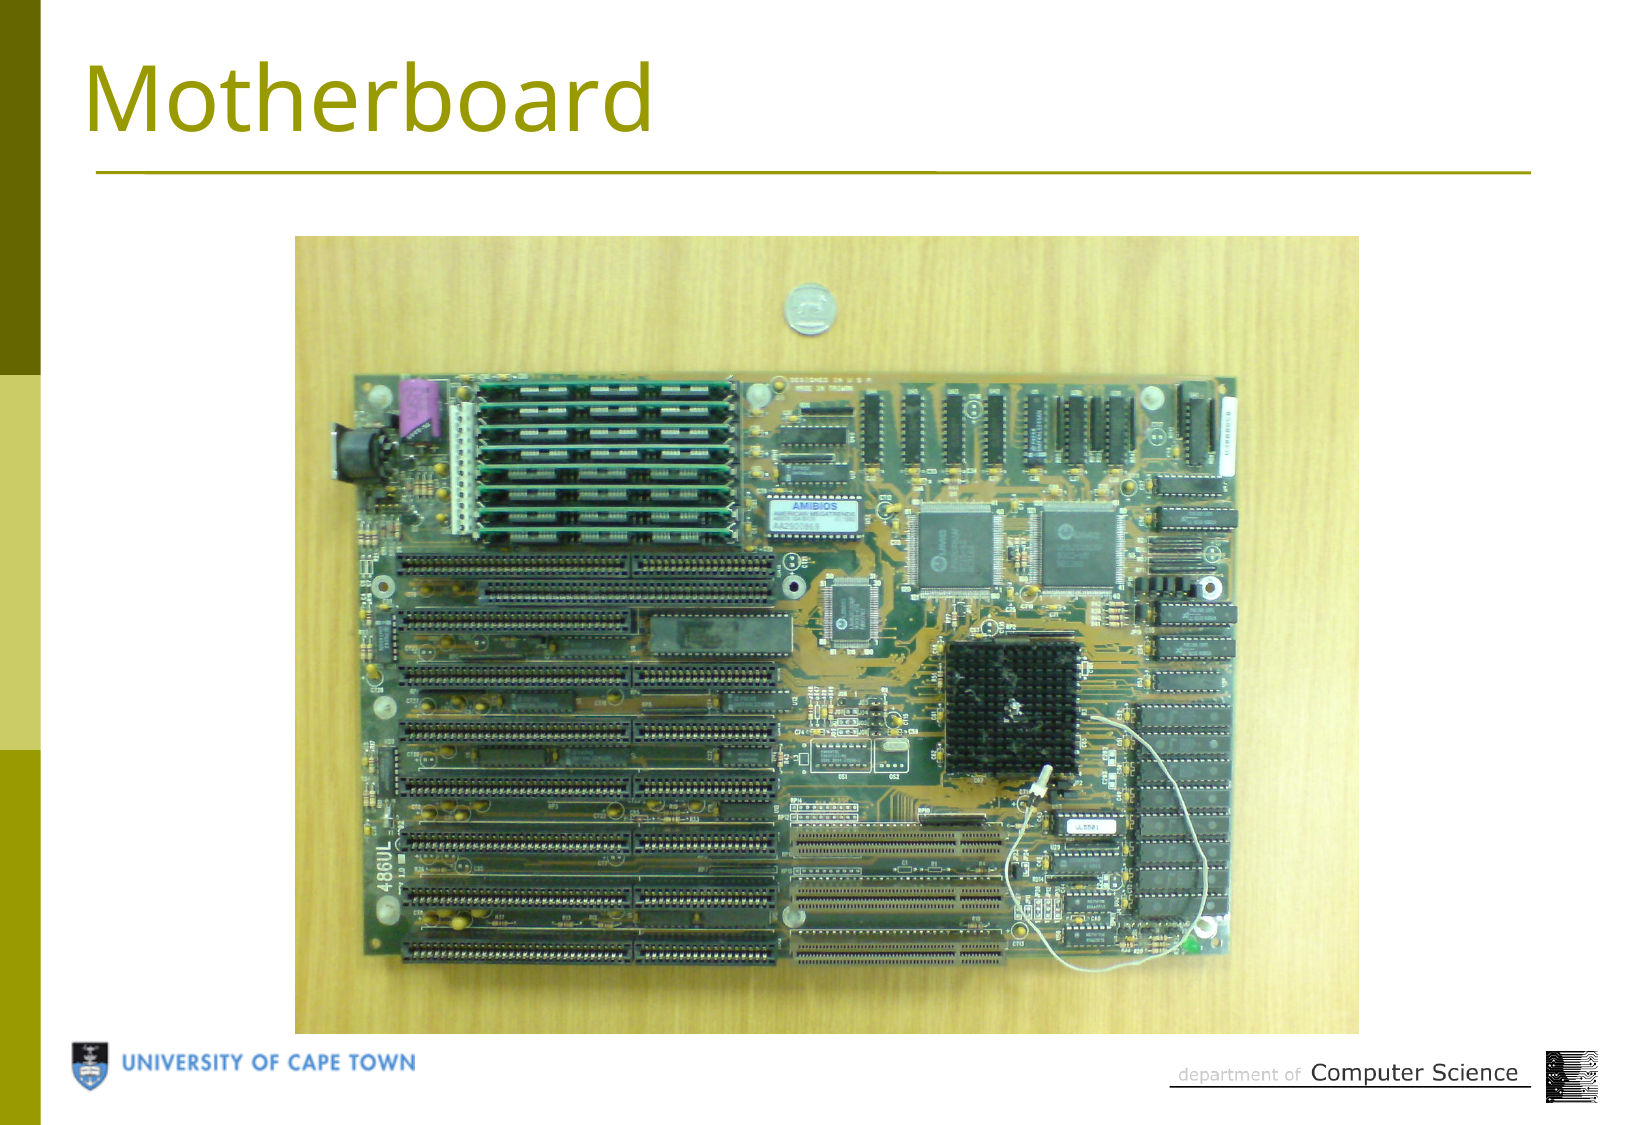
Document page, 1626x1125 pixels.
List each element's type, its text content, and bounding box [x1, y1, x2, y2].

title Motherboard [81, 29, 1543, 172]
picture [1169, 1043, 1532, 1091]
picture [1546, 1051, 1598, 1103]
picture [61, 236, 1359, 1103]
